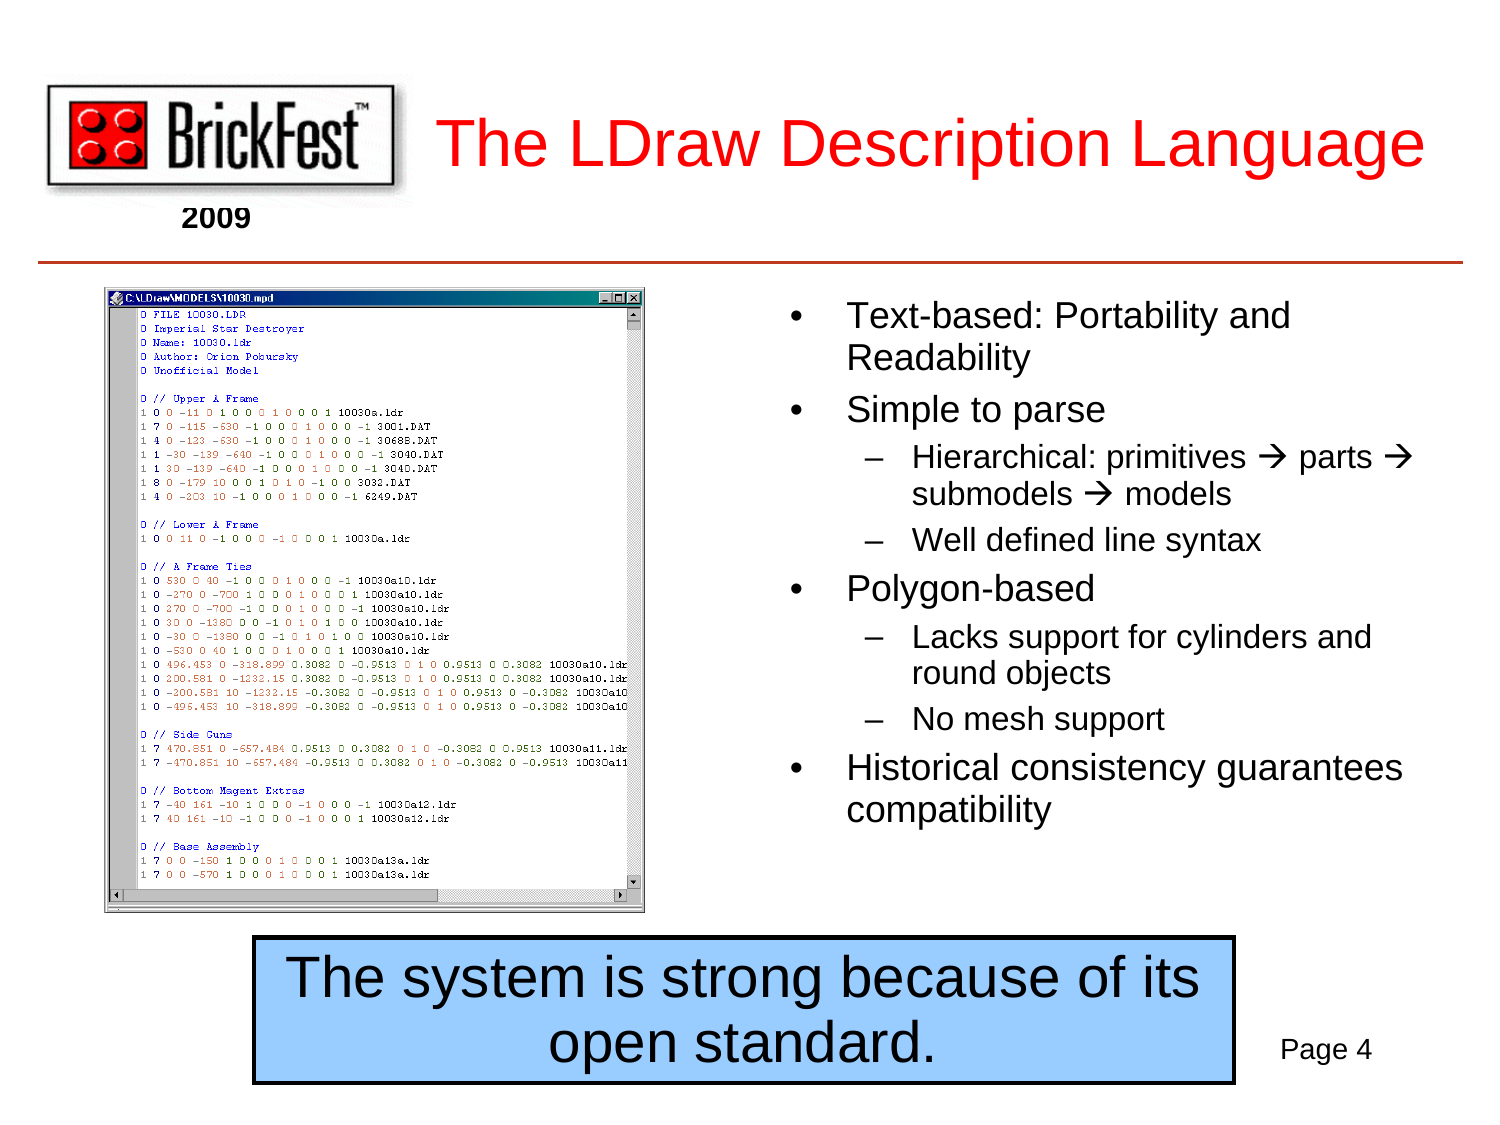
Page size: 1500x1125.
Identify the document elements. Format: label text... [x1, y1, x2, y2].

picture [35, 74, 412, 208]
list Text-based: Portability and Readability Simple to parse Hierarchical: primitives  parts  submodels  models Well defined line syntax Polygon-based Lacks support for cylinders and round objects No mesh support Historical consistency guarantees compatibility [774, 287, 1450, 1000]
title The LDraw Description Language [412, 49, 1450, 238]
text_box The system is strong because of its open standard. [253, 937, 1234, 1083]
chart [104, 287, 645, 913]
